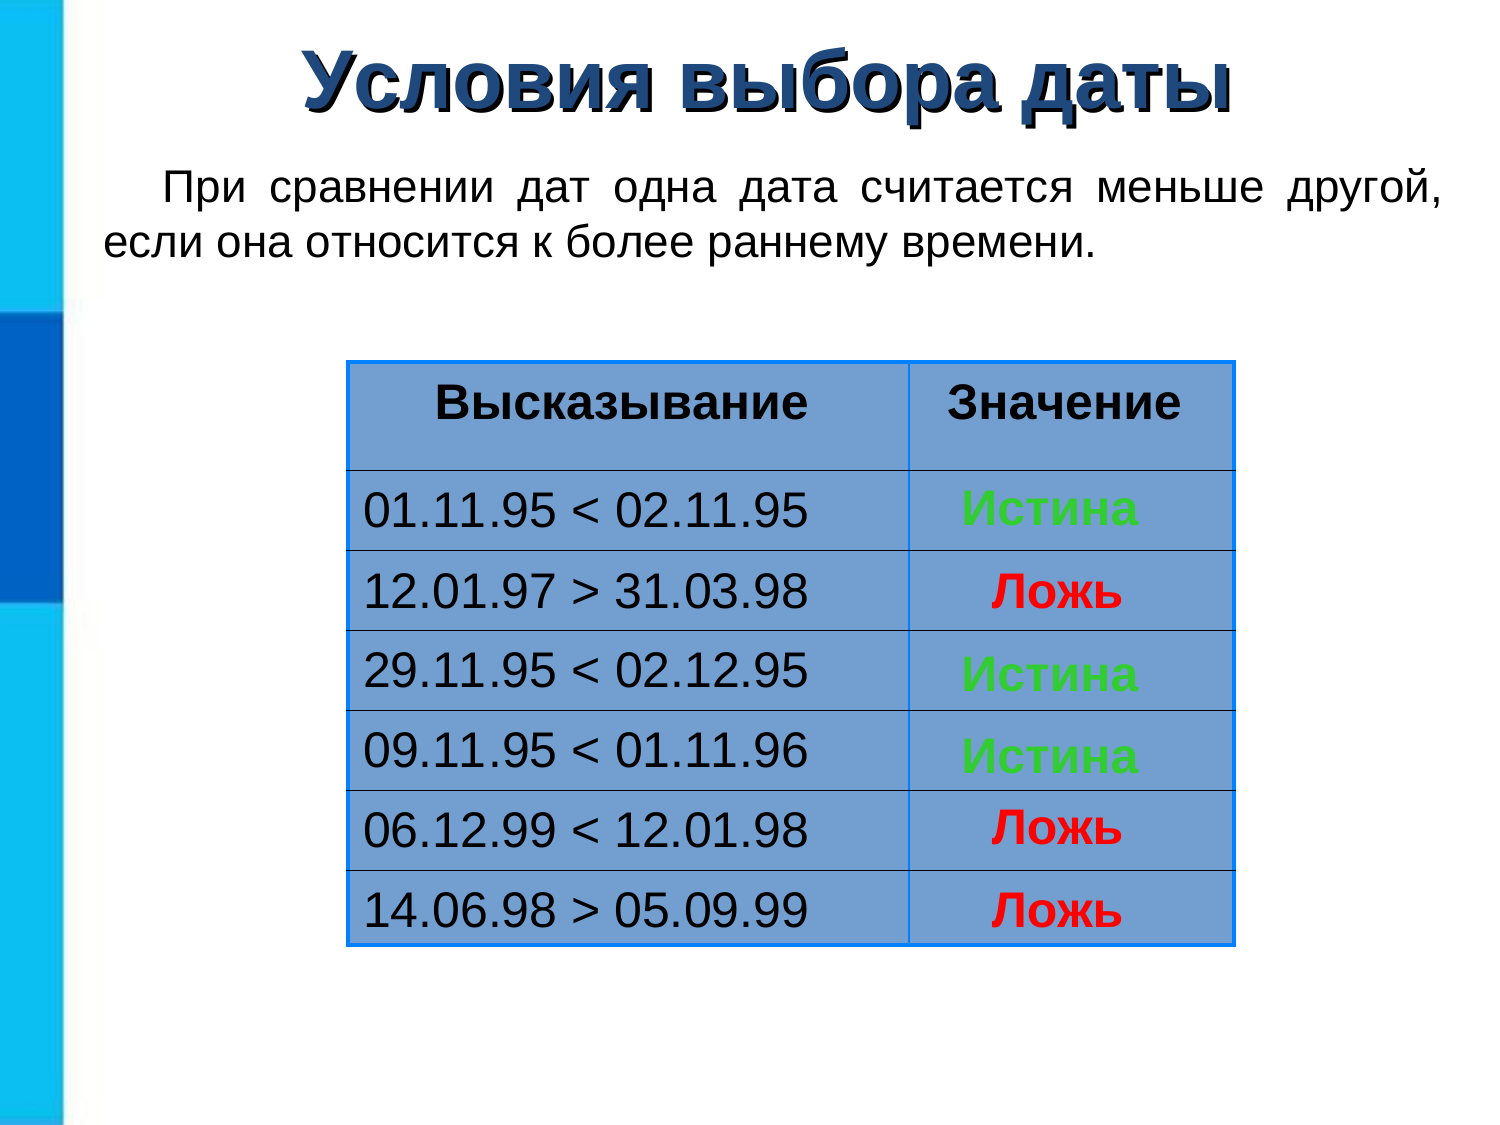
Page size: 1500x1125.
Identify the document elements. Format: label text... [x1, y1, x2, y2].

text_box Ложь [962, 550, 1164, 627]
text_box Условия выбора даты [93, 17, 1441, 134]
table_header Высказывание [350, 364, 908, 470]
table_header Значение [910, 364, 1232, 470]
table_cell 06.12.99 < 12.01.98 [350, 791, 908, 870]
text_box При сравнении дат одна дата считается меньше другой, если она относится к более раннему времени. [88, 148, 1459, 275]
text_box Ложь [962, 869, 1164, 945]
picture [0, 0, 1500, 1125]
text_box Истина [927, 716, 1188, 792]
table_cell [910, 871, 962, 943]
table_cell 29.11.95 < 02.12.95 [350, 631, 908, 710]
table_cell [910, 471, 1232, 550]
table_cell 01.11.95 < 02.11.95 [350, 471, 908, 550]
text_box Истина [927, 633, 1188, 709]
table_cell [910, 551, 1232, 630]
table_cell 14.06.98 > 05.09.99 [350, 871, 908, 943]
table_cell [910, 711, 1232, 790]
table_cell [1164, 871, 1232, 943]
table_cell 12.01.97 > 31.03.98 [350, 551, 908, 630]
table_cell [910, 791, 1232, 870]
text_box Ложь [962, 786, 1164, 863]
table_cell 09.11.95 < 01.11.96 [350, 711, 908, 790]
text_box Истина [927, 467, 1188, 544]
table_cell [910, 631, 1232, 710]
